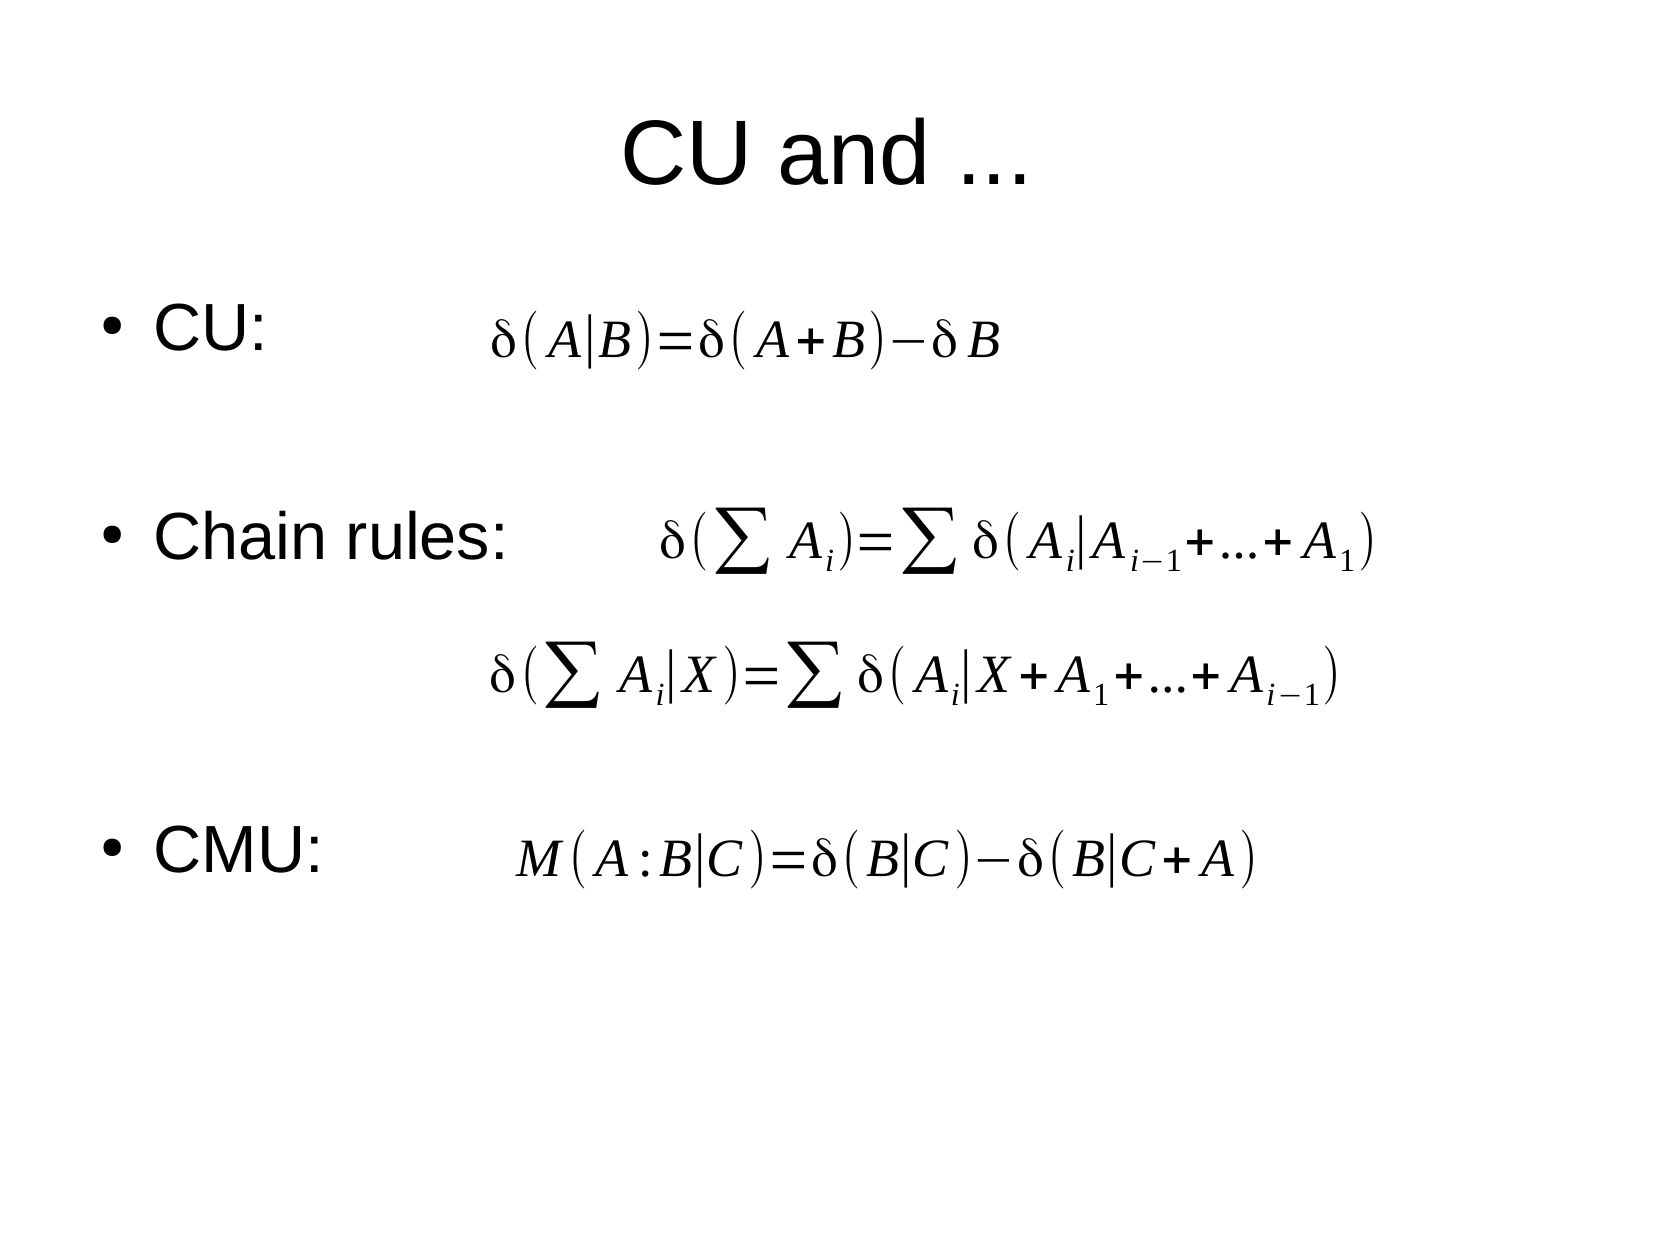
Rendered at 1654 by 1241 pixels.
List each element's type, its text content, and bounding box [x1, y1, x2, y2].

chart [484, 307, 1008, 372]
chart [506, 826, 1264, 892]
chart [483, 637, 1347, 713]
list CU: Chain rules: CMU: [82, 290, 1571, 1010]
chart [653, 503, 1382, 579]
title CU and ... [82, 49, 1571, 257]
